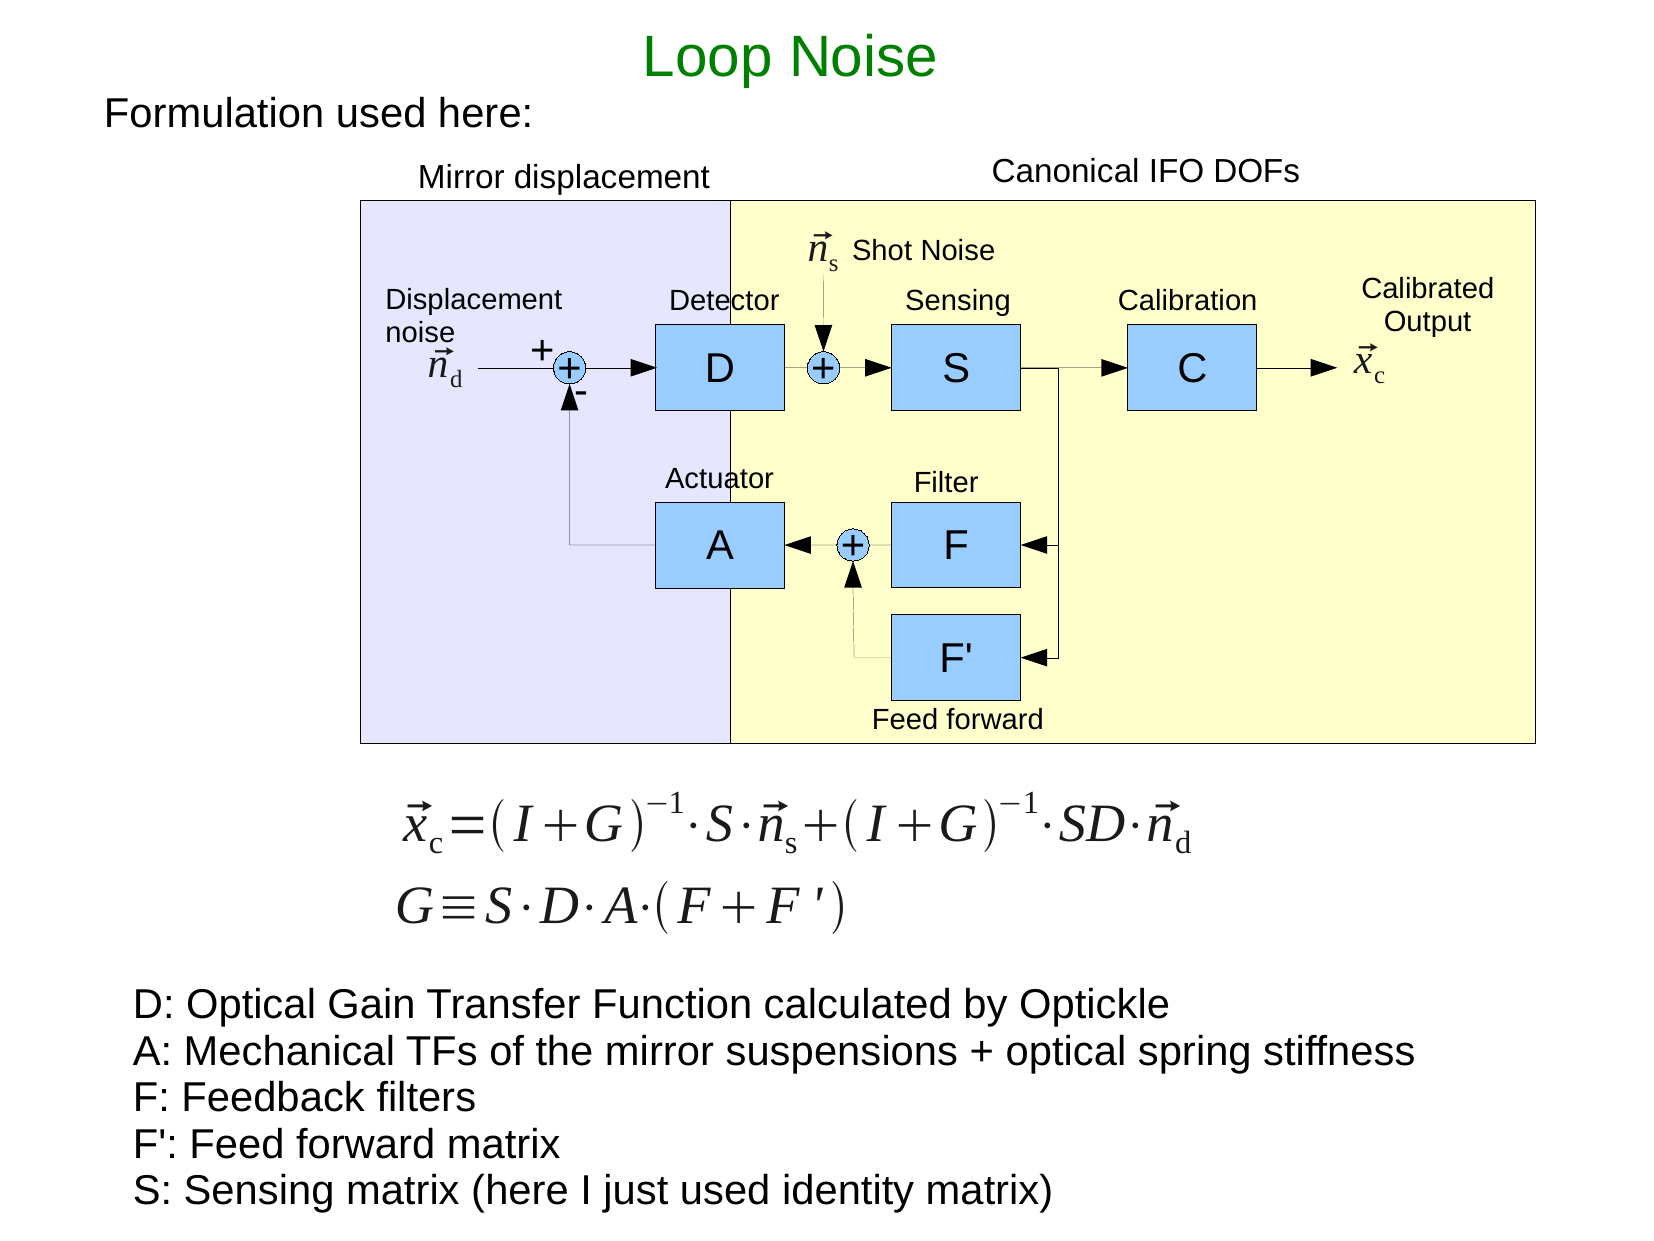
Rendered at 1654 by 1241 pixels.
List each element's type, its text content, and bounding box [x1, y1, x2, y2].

chart [389, 875, 854, 937]
text_box F' [891, 614, 1021, 695]
text_box + [807, 351, 840, 384]
text_box Displacement noise [370, 275, 578, 357]
text_box Calibrated Output [1346, 265, 1510, 346]
text_box Formulation used here: [89, 82, 549, 144]
text_box F [891, 502, 1021, 588]
text_box S [891, 325, 1021, 411]
text_box Shot Noise [837, 226, 1011, 274]
text_box Feed forward [857, 695, 1060, 743]
chart [391, 785, 1198, 861]
text_box + [515, 357, 570, 381]
text_box Detector [654, 276, 796, 325]
text_box D [655, 325, 785, 411]
text_box Canonical IFO DOFs [976, 144, 1316, 197]
text_box Mirror displacement [403, 150, 726, 203]
text_box [360, 200, 1536, 744]
chart [800, 224, 846, 277]
text_box Filter [899, 458, 994, 507]
text_box C [1127, 325, 1257, 411]
chart [420, 357, 468, 393]
text_box A [655, 502, 785, 589]
text_box Sensing [890, 276, 1026, 325]
text_box Actuator [650, 454, 790, 502]
text_box + [836, 528, 870, 561]
text_box Calibration [1103, 276, 1273, 325]
text_box D: Optical Gain Transfer Function calculated by Optickle A: Mechanical TFs of the mirror suspensions + optical spring stiffness F: Feedback filters F': Feed forward matrix S: Sensing matrix (here I just used identity matrix) [118, 973, 1432, 1222]
chart [1343, 336, 1392, 389]
text_box Loop Noise [628, 16, 954, 96]
text_box - [559, 359, 604, 421]
text_box + [570, 354, 584, 359]
